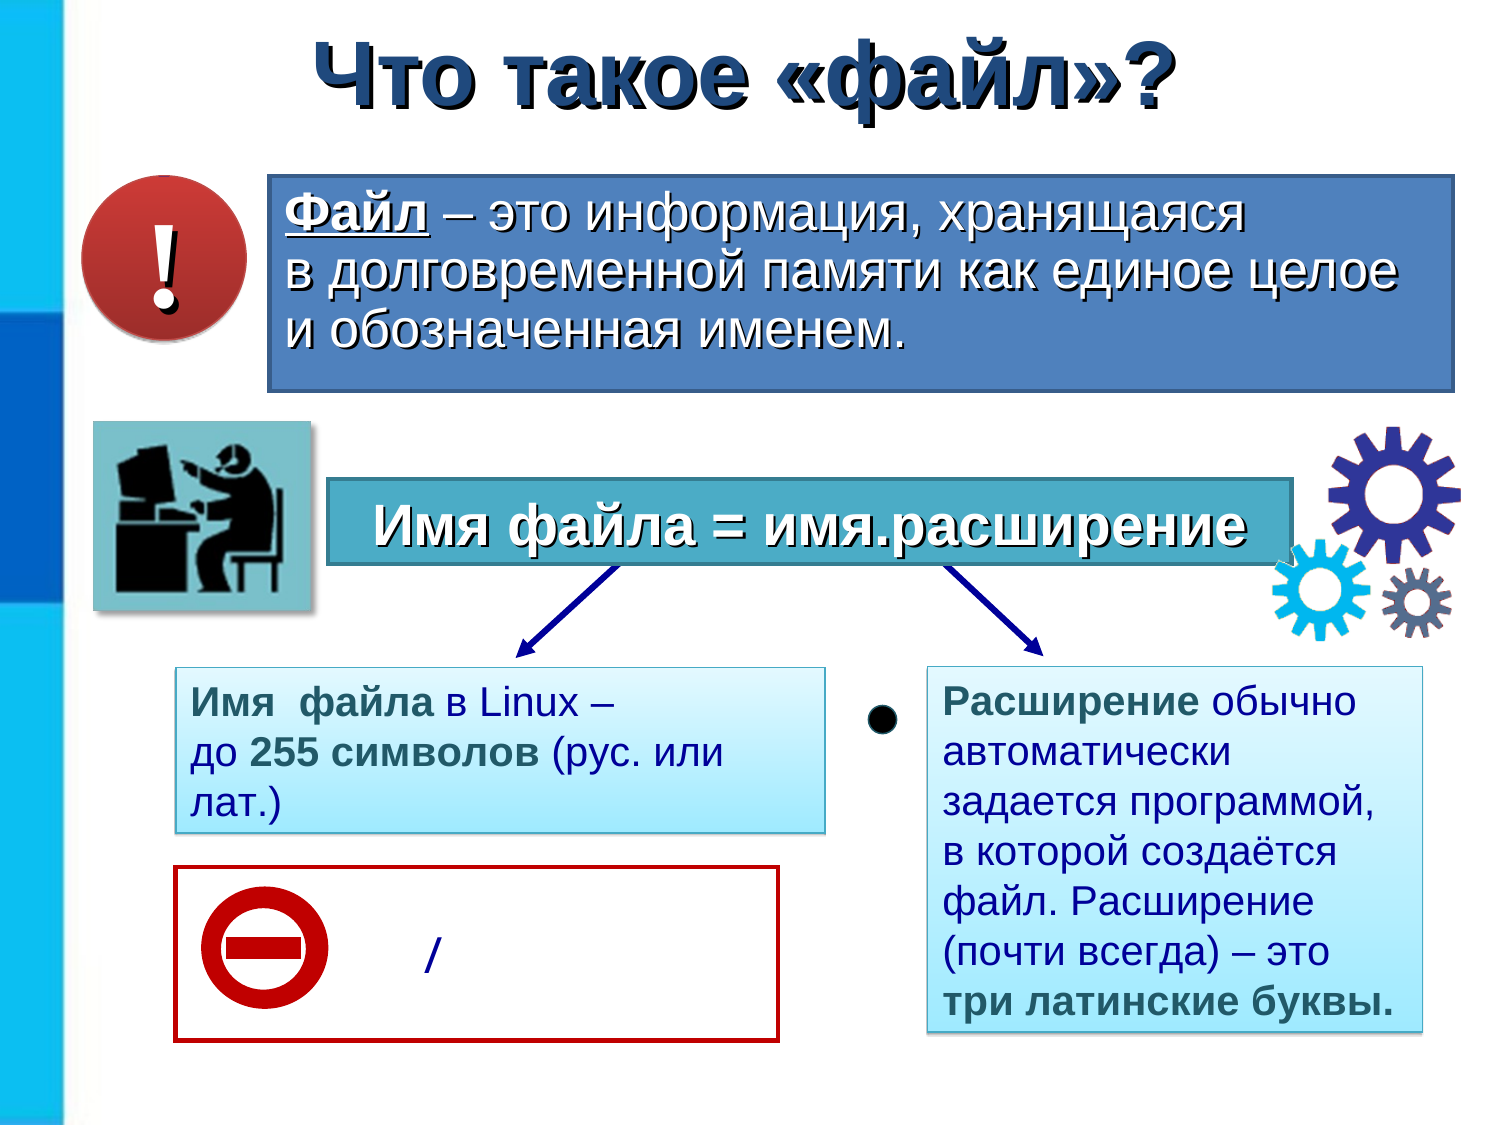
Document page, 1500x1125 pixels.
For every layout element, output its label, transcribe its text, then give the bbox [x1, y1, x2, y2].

text_box Расширение обычно автоматически задается программой, в которой создаётся файл. Расширение (почти всегда) – это три латинские буквы. [927, 666, 1423, 1032]
text_box [201, 887, 328, 1009]
text_box Имя файла = имя.расширение [328, 478, 1256, 565]
text_box ! [82, 175, 247, 340]
text_box [868, 705, 897, 734]
text_box / [343, 916, 776, 992]
text_box Имя файла в Linux – до 255 символов (рус. или лат.) [175, 667, 826, 833]
picture [0, 0, 1500, 1125]
list Файл – это информация, хранящаяся в долговременной памяти как единое целое и обозначенная именем. [269, 175, 1454, 392]
title Что такое «файл»? [260, 0, 1231, 138]
text_box / [780, 916, 786, 992]
